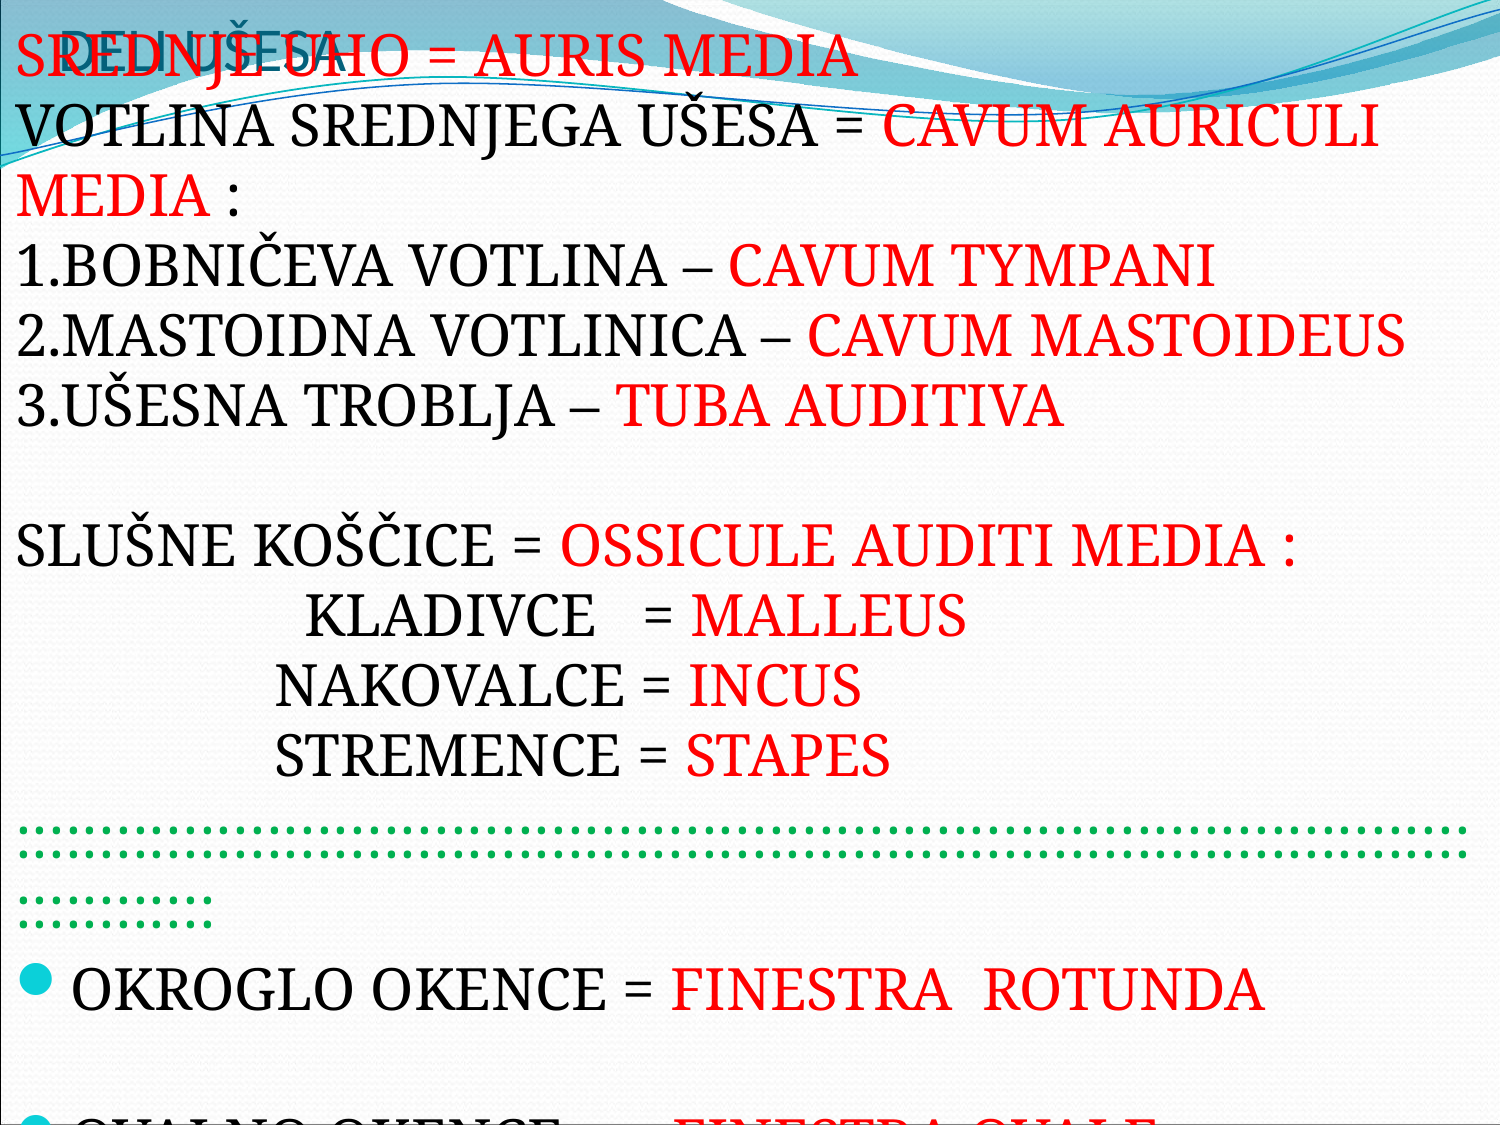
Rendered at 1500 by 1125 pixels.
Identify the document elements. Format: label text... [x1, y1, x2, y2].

list SREDNJE UHO = AURIS MEDIA VOTLINA SREDNJEGA UŠESA = CAVUM AURICULI MEDIA : 1.BOBNIČEVA VOTLINA – CAVUM TYMPANI 2.MASTOIDNA VOTLINICA – CAVUM MASTOIDEUS 3.UŠESNA TROBLJA – TUBA AUDITIVA SLUŠNE KOŠČICE = OSSICULE AUDITI MEDIA : KLADIVCE = MALLEUS NAKOVALCE = INCUS STREMENCE = STAPES ::::::::::::::::::::::::::::::::::::::::::::::::::::::::::::::::::::::::::::::::::::::::::::::::::: OKROGLO OKENCE = FINESTRA ROTUNDA OVALNO OKENCE = FINESTRA OVALE [0, 0, 1500, 1125]
